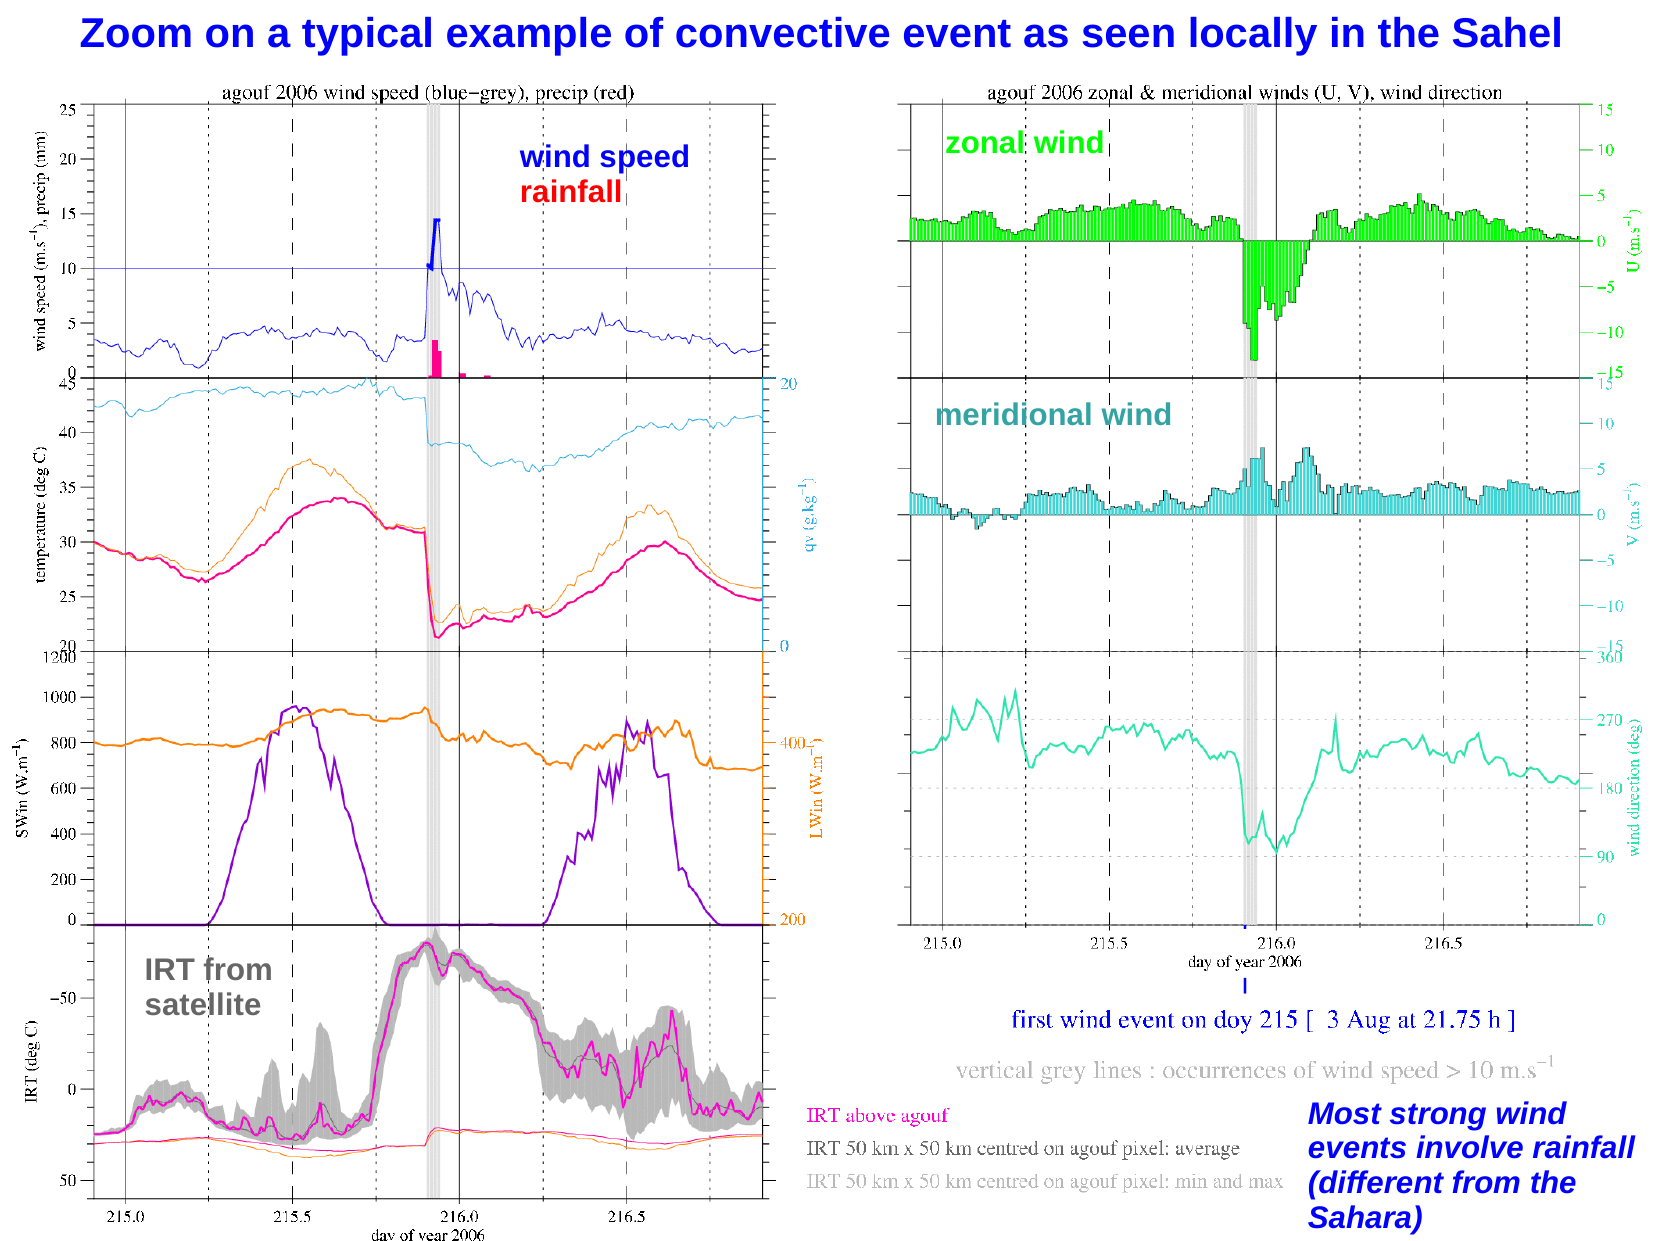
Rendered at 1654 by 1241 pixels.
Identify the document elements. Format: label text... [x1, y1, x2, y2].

text_box IRT from satellite [129, 943, 298, 1028]
text_box zonal wind [930, 116, 1121, 201]
text_box Zoom on a typical example of convective event as seen locally in the Sahel [64, 0, 1576, 62]
text_box wind speed rainfall [505, 129, 707, 215]
text_box meridional wind [920, 388, 1189, 473]
text_box Most strong wind events involve rainfall (different from the Sahara) [1293, 1086, 1654, 1241]
picture [11, 82, 1644, 1241]
